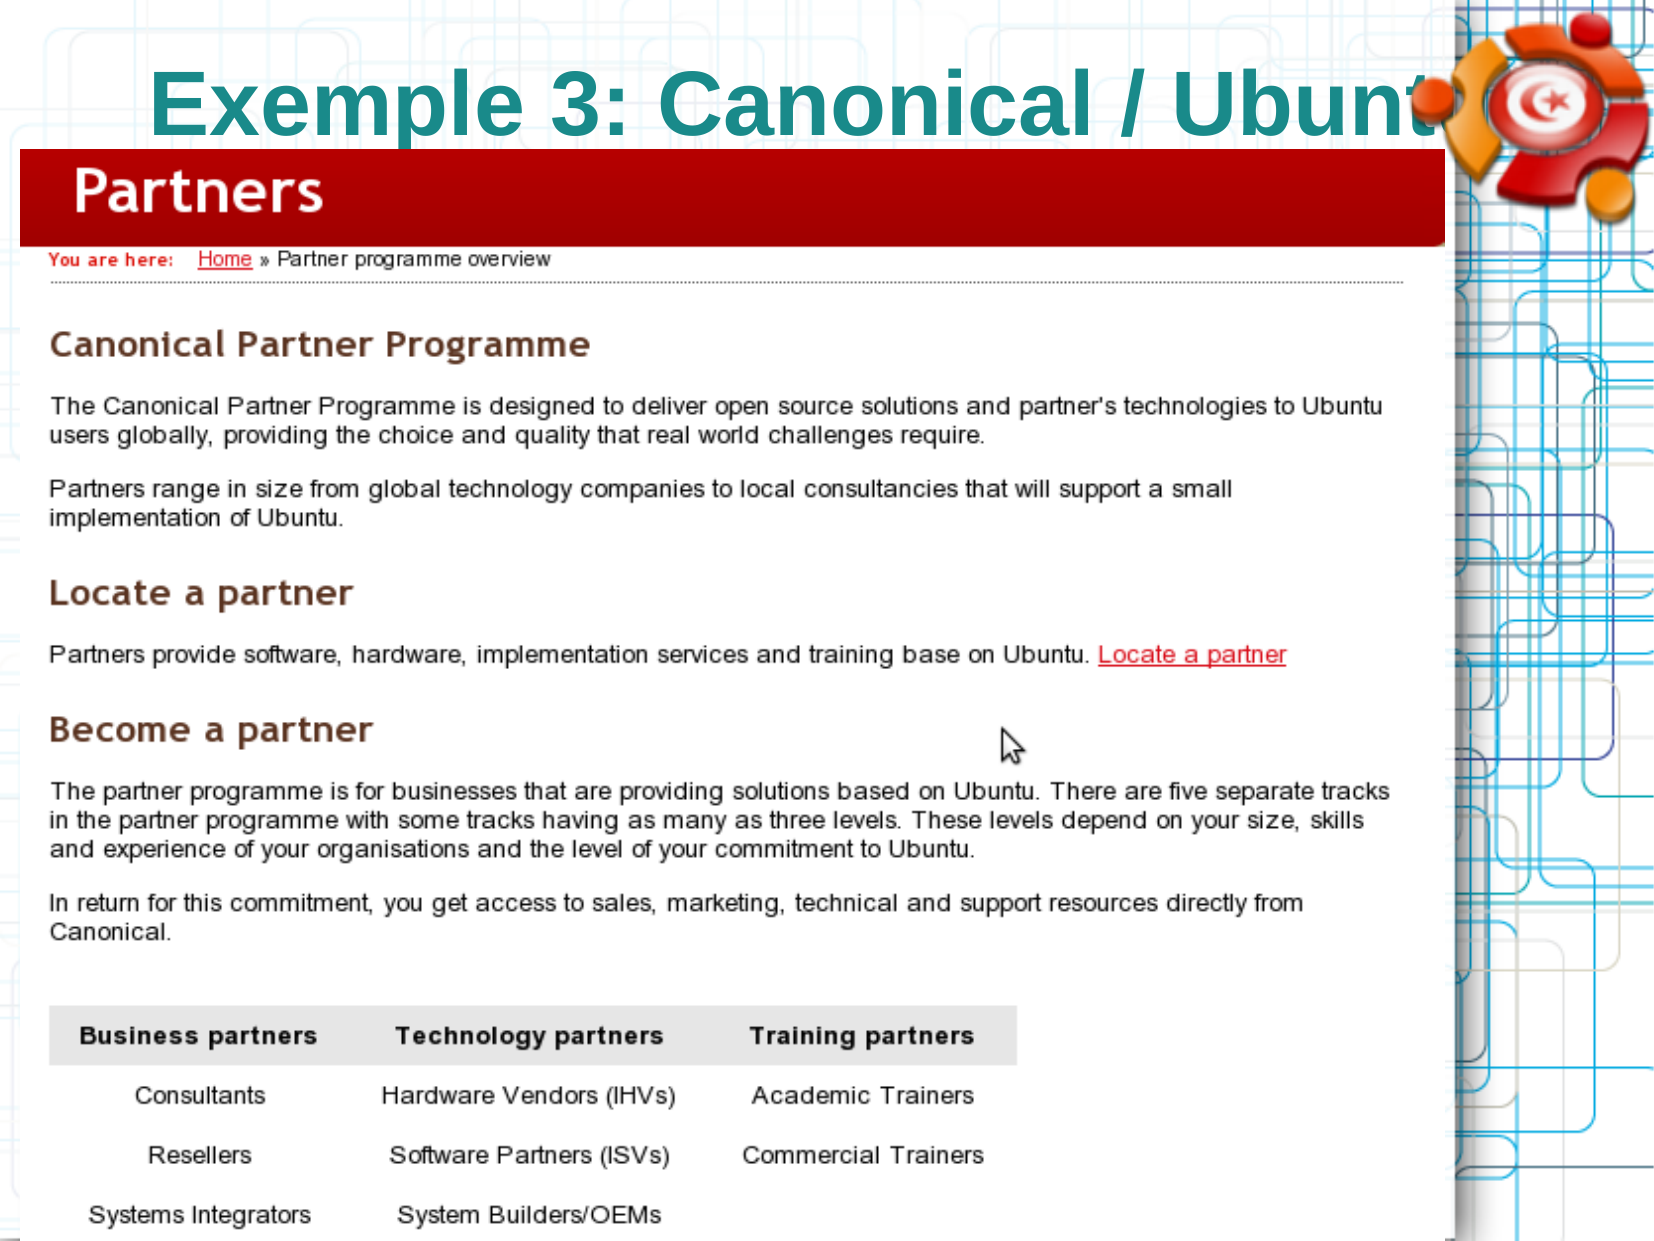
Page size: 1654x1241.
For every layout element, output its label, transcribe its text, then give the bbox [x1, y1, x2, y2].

title Exemple 3: Canonical / Ubuntu [76, 7, 1405, 149]
picture [0, 0, 1654, 1241]
